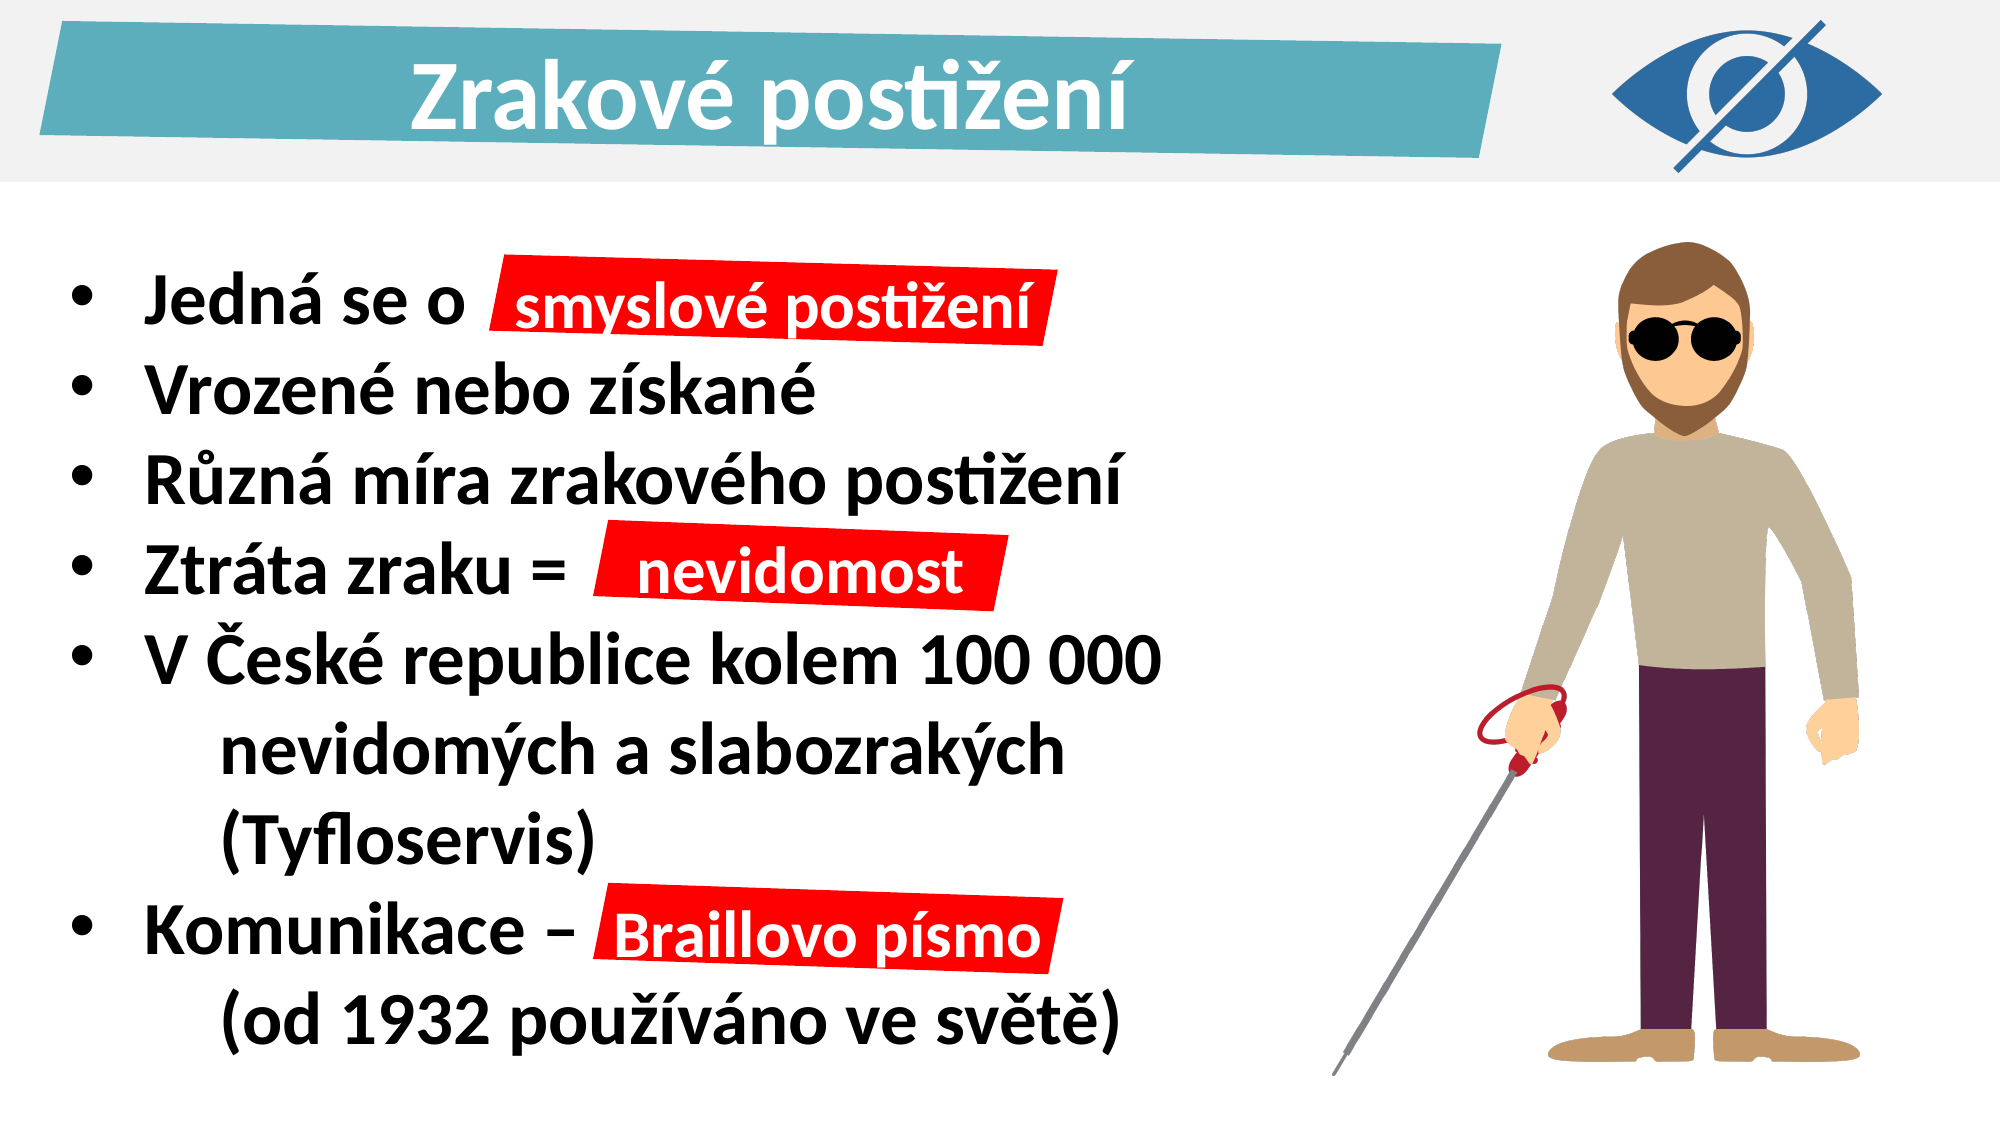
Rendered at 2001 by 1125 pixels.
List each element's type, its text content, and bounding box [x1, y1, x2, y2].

text_box nevidomost [593, 519, 1009, 612]
text_box Zrakové postižení [39, 20, 1502, 158]
picture [1612, 21, 1882, 173]
text_box Braillovo písmo [593, 882, 1064, 975]
text_box [0, 0, 2000, 182]
picture [1332, 242, 1860, 1076]
text_box Jedná se o Vrozené nebo získané Různá míra zrakového postižení Ztráta zraku = V České republice kolem 100 000 nevidomých a slabozrakých (Tyfloservis) Komunikace – (od 1932 používáno ve světě) [55, 242, 1185, 1067]
text_box smyslové postižení [488, 254, 1058, 346]
